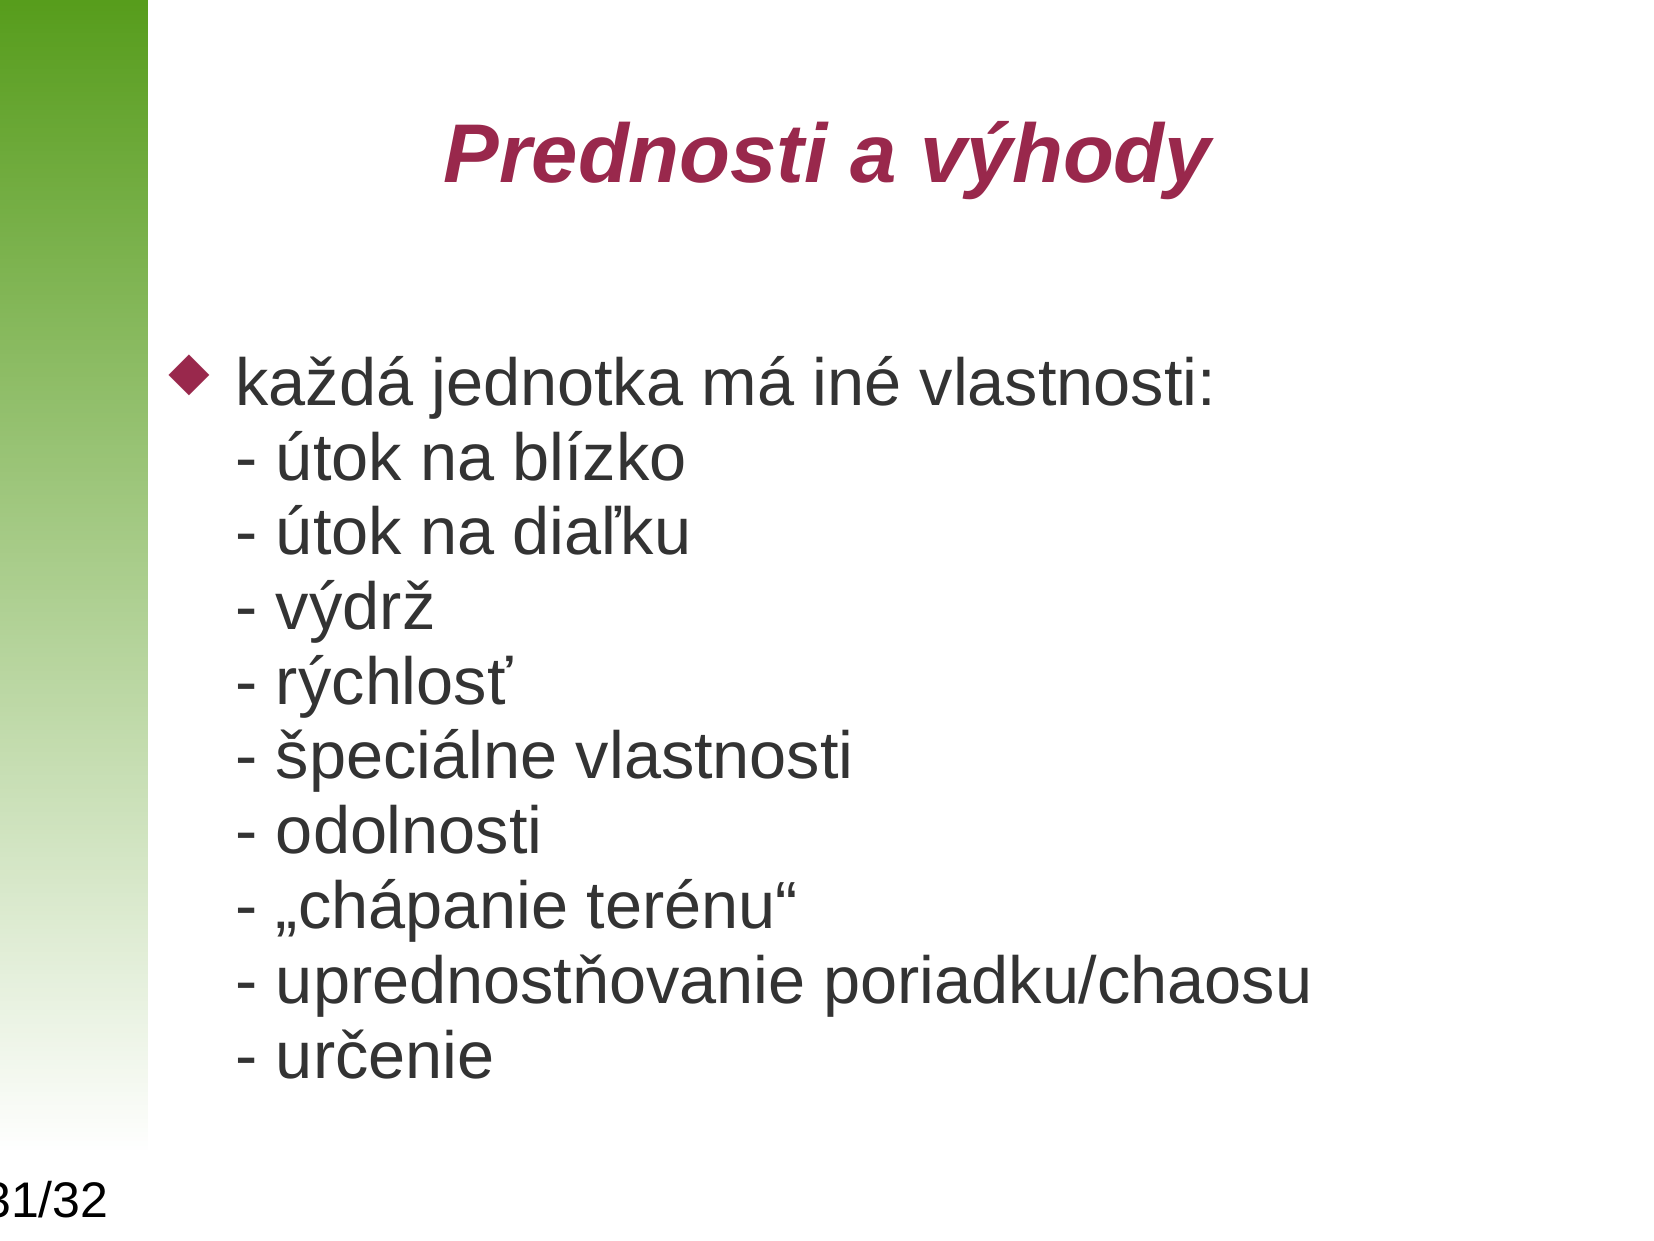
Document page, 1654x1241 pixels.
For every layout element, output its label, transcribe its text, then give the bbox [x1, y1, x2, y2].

list každá jednotka má iné vlastnosti: - útok na blízko - útok na diaľku - výdrž - rýchlosť - špeciálne vlastnosti - odolnosti - „chápanie terénu“ - uprednostňovanie poriadku/chaosu - určenie [152, 344, 1534, 1176]
title Prednosti a výhody [121, 49, 1534, 257]
